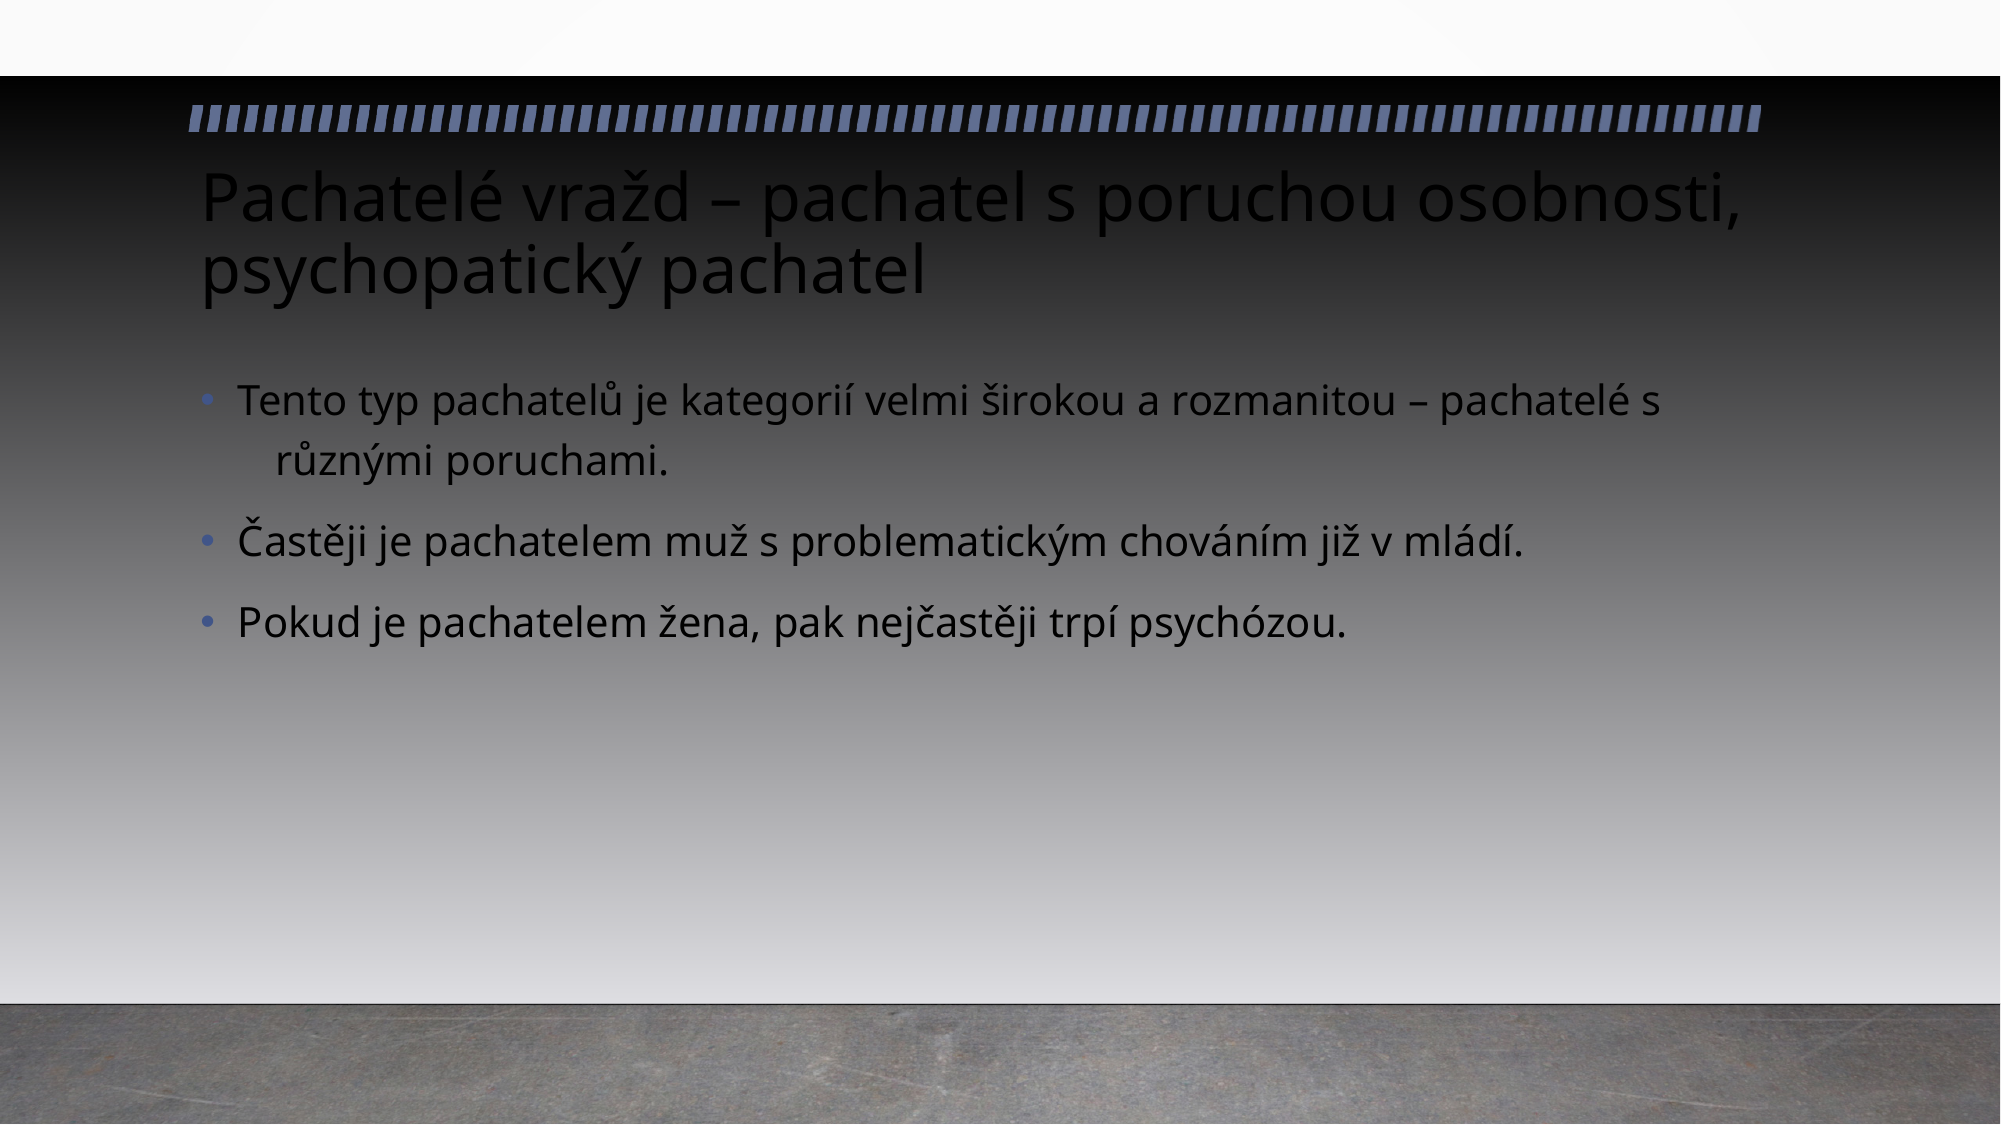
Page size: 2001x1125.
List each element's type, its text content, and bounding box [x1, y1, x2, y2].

title Pachatelé vražd – pachatel s poruchou osobnosti, psychopatický pachatel [185, 156, 1761, 329]
list Tento typ pachatelů je kategorií velmi širokou a rozmanitou – pachatelé s různými poruchami. Častěji je pachatelem muž s problematickým chováním již v mládí. Pokud je pachatelem žena, pak nejčastěji trpí psychózou. [185, 356, 1761, 897]
